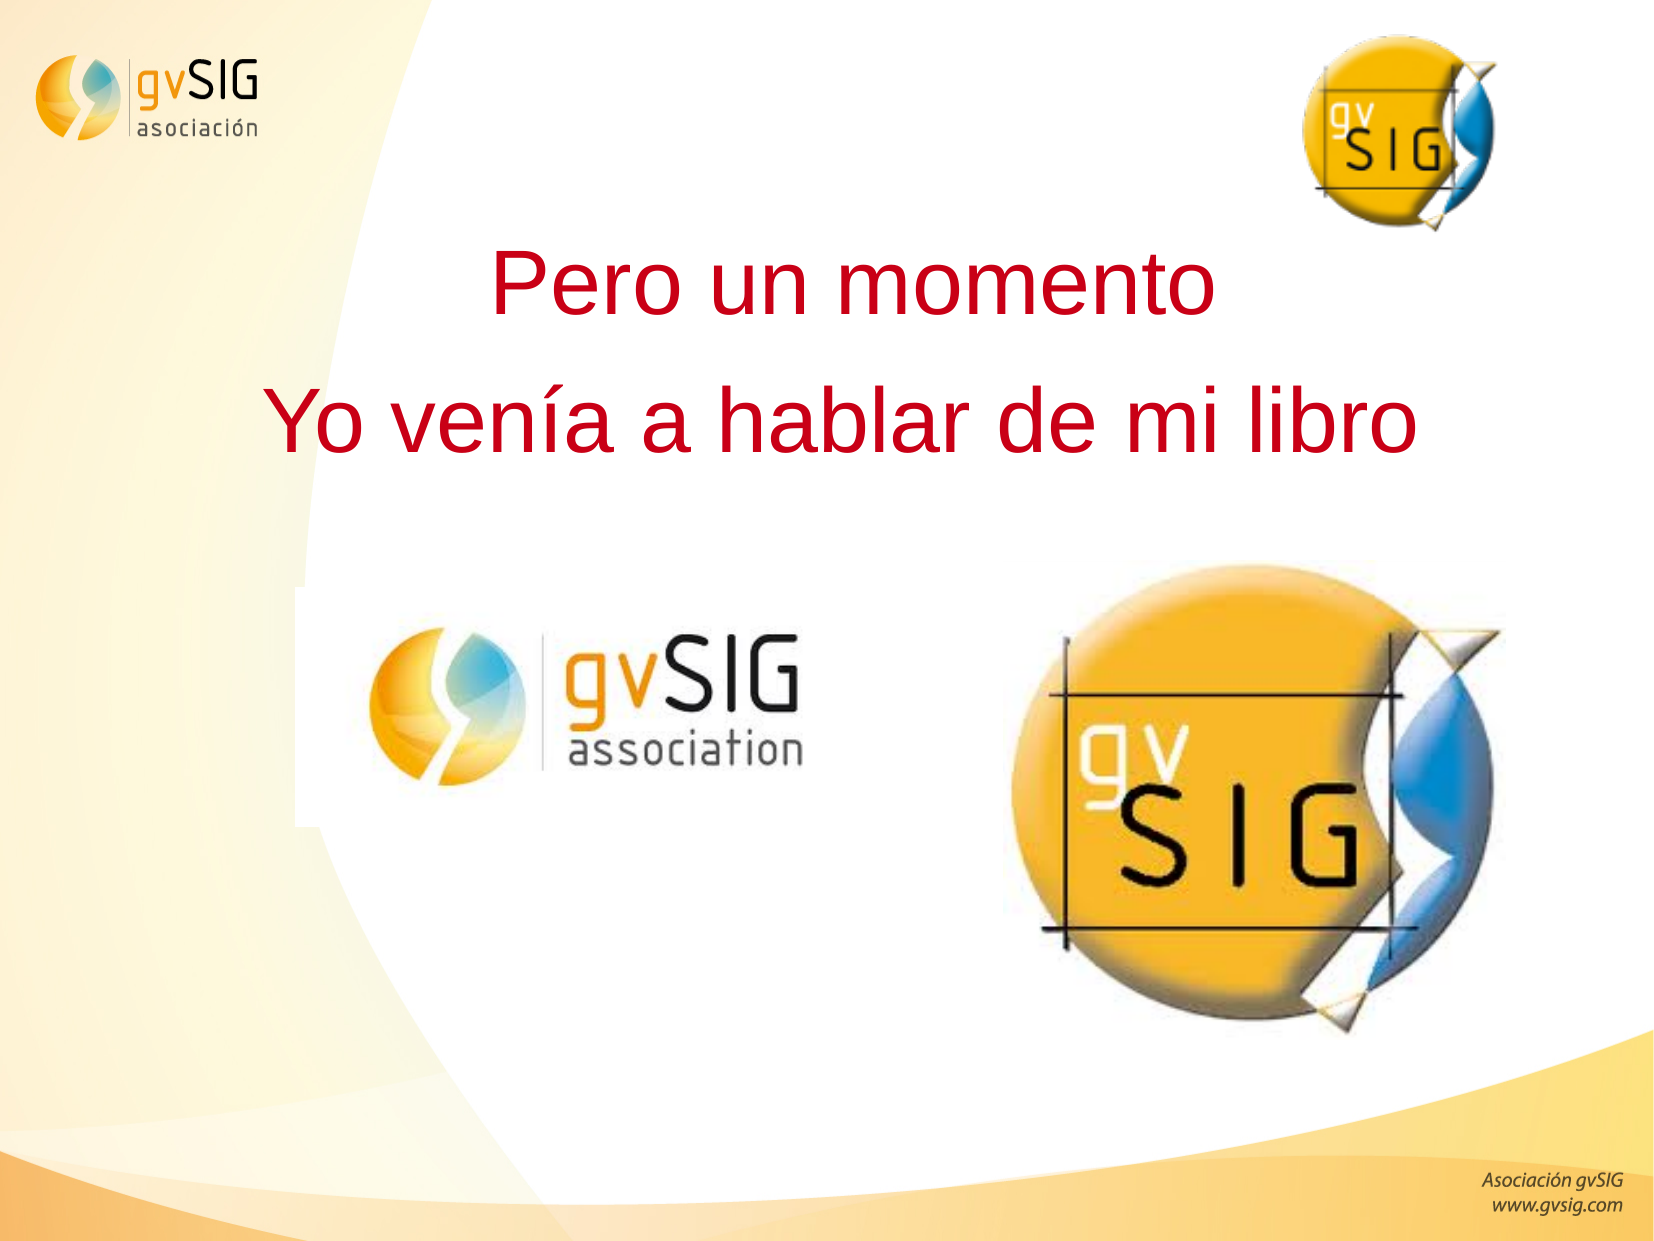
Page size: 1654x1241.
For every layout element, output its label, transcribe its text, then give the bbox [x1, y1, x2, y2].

picture [0, 0, 1654, 1241]
text_box Pero un momento Yo venía a hablar de mi libro [88, 224, 1595, 480]
